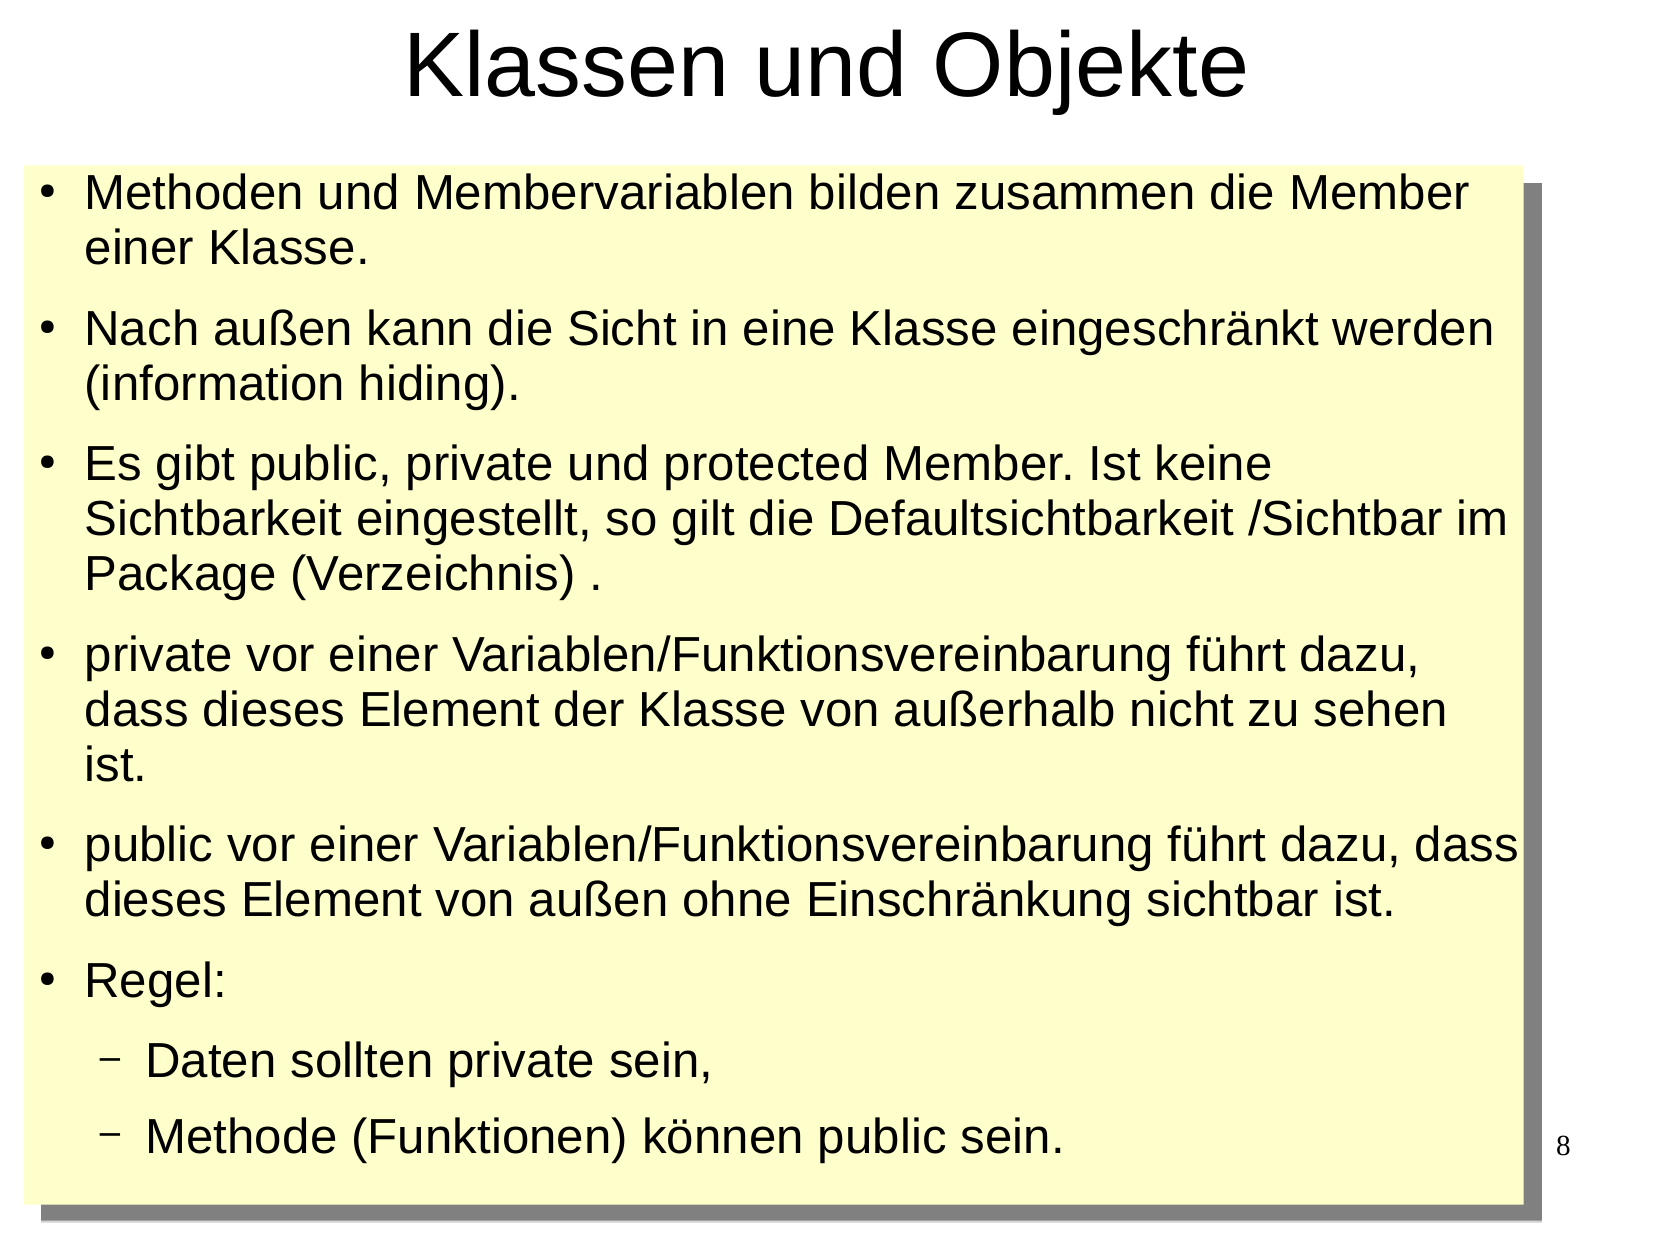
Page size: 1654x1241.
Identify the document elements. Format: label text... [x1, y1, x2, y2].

title Klassen und Objekte [82, 0, 1571, 168]
list Methoden und Membervariablen bilden zusammen die Member einer Klasse. Nach außen kann die Sicht in eine Klasse eingeschränkt werden (information hiding). Es gibt public, private und protected Member. Ist keine Sichtbarkeit eingestellt, so gilt die Defaultsichtbarkeit /Sichtbar im Package (Verzeichnis) . private vor einer Variablen/Funktionsvereinbarung führt dazu, dass dieses Element der Klasse von außerhalb nicht zu sehen ist. public vor einer Variablen/Funktionsvereinbarung führt dazu, dass dieses Element von außen ohne Einschränkung sichtbar ist. Regel: Daten sollten private sein, Methode (Funktionen) können public sein. [23, 165, 1524, 1205]
